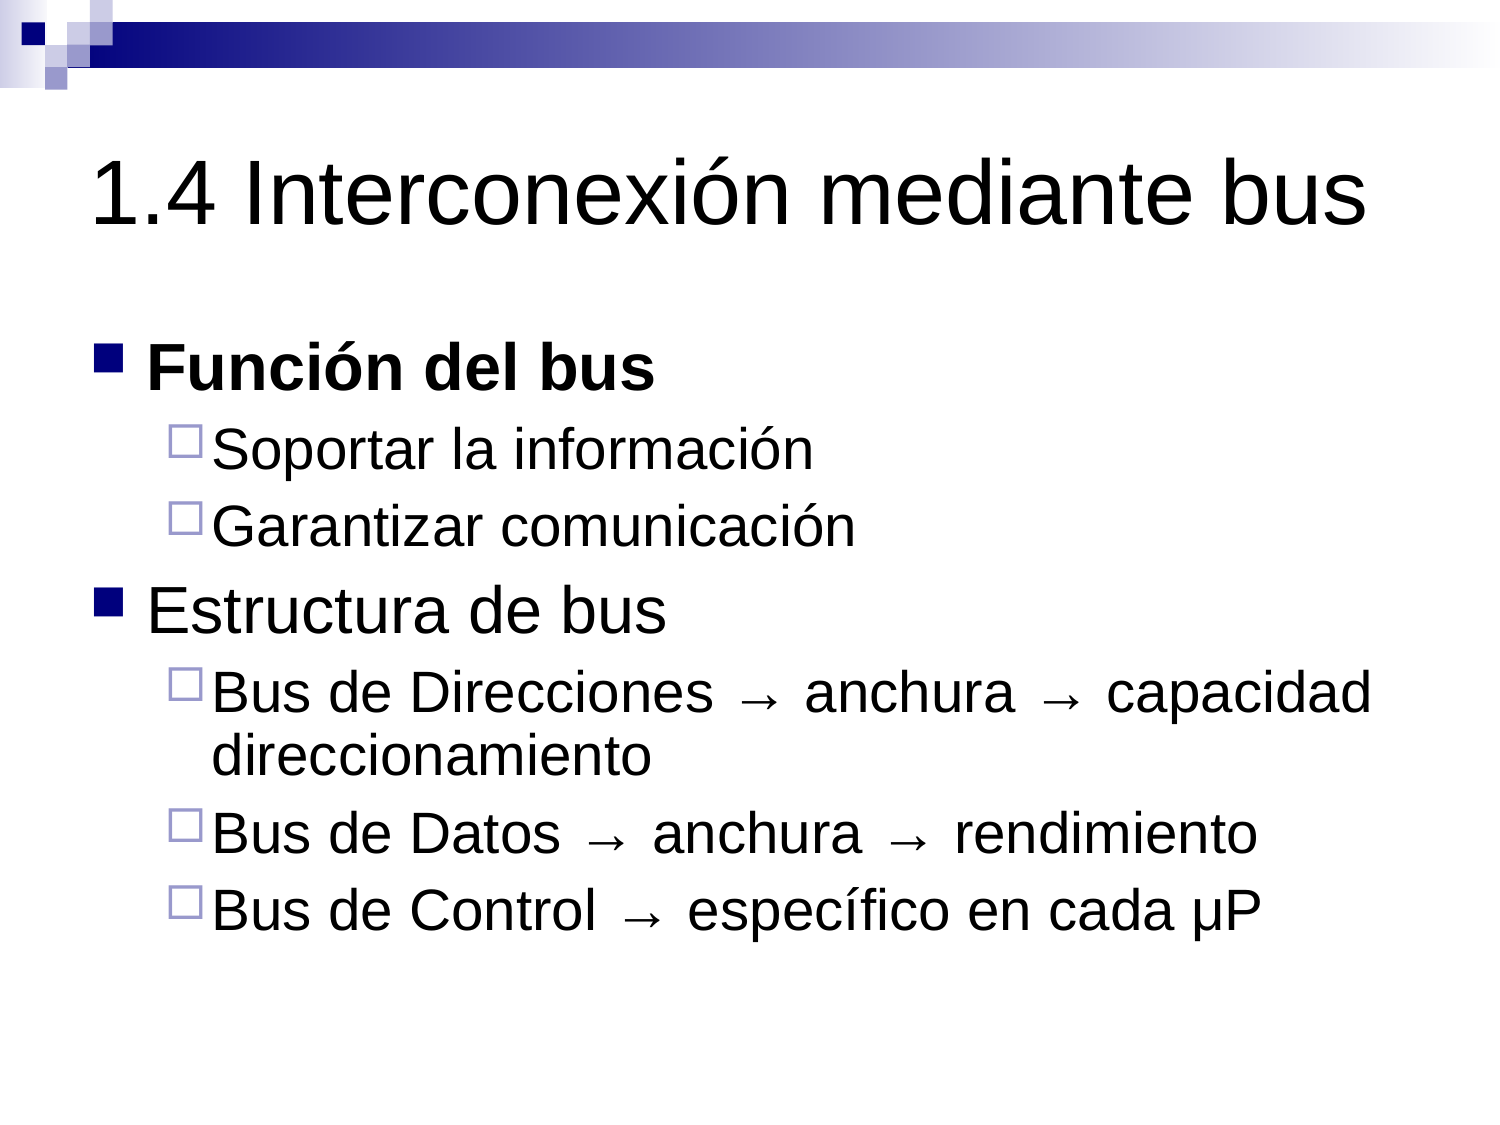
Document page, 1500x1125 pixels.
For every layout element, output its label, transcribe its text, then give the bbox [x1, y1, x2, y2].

title 1.4 Interconexión mediante bus [75, 75, 1426, 301]
list Función del bus Soportar la información Garantizar comunicación Estructura de bus Bus de Direcciones → anchura → capacidad direccionamiento Bus de Datos → anchura → rendimiento Bus de Control → específico en cada μP [75, 324, 1426, 963]
